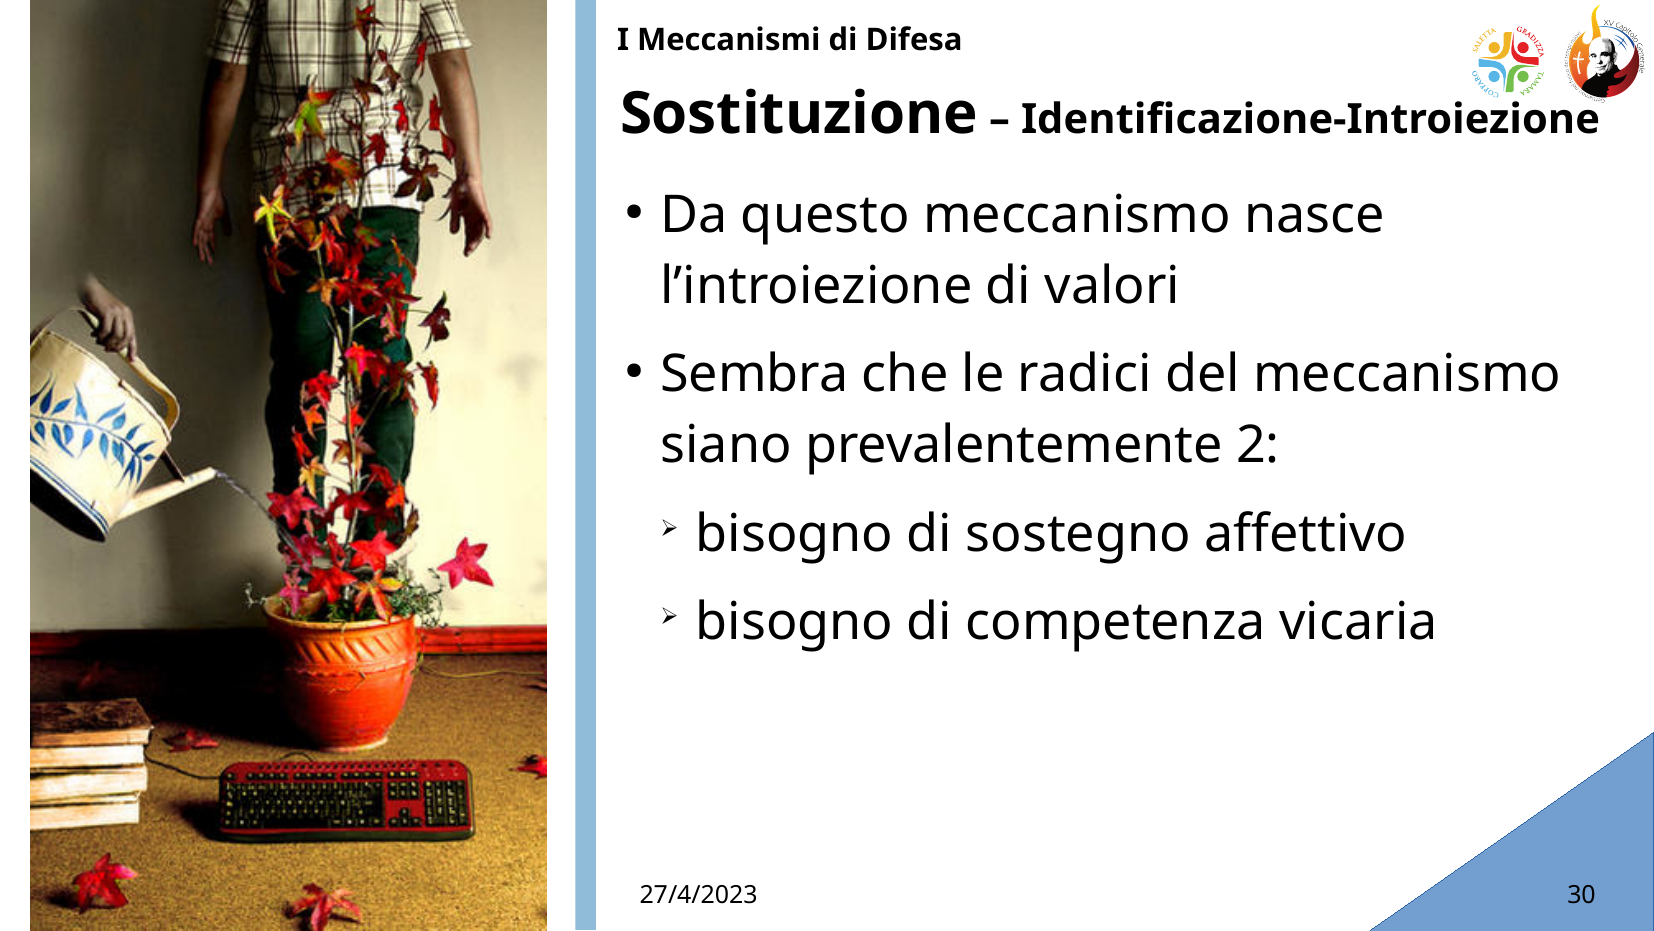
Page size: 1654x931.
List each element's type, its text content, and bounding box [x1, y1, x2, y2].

title Sostituzione – Identificazione-Introiezione [620, 70, 1654, 142]
text_box I Meccanismi di Difesa [602, 9, 1335, 63]
picture [1563, 4, 1646, 70]
subtitle Da questo meccanismo nasce l’introiezione di valori Sembra che le radici del meccanismo siano prevalentemente 2: bisogno di sostegno affettivo bisogno di competenza vicaria [624, 177, 1654, 931]
picture [30, 0, 547, 931]
